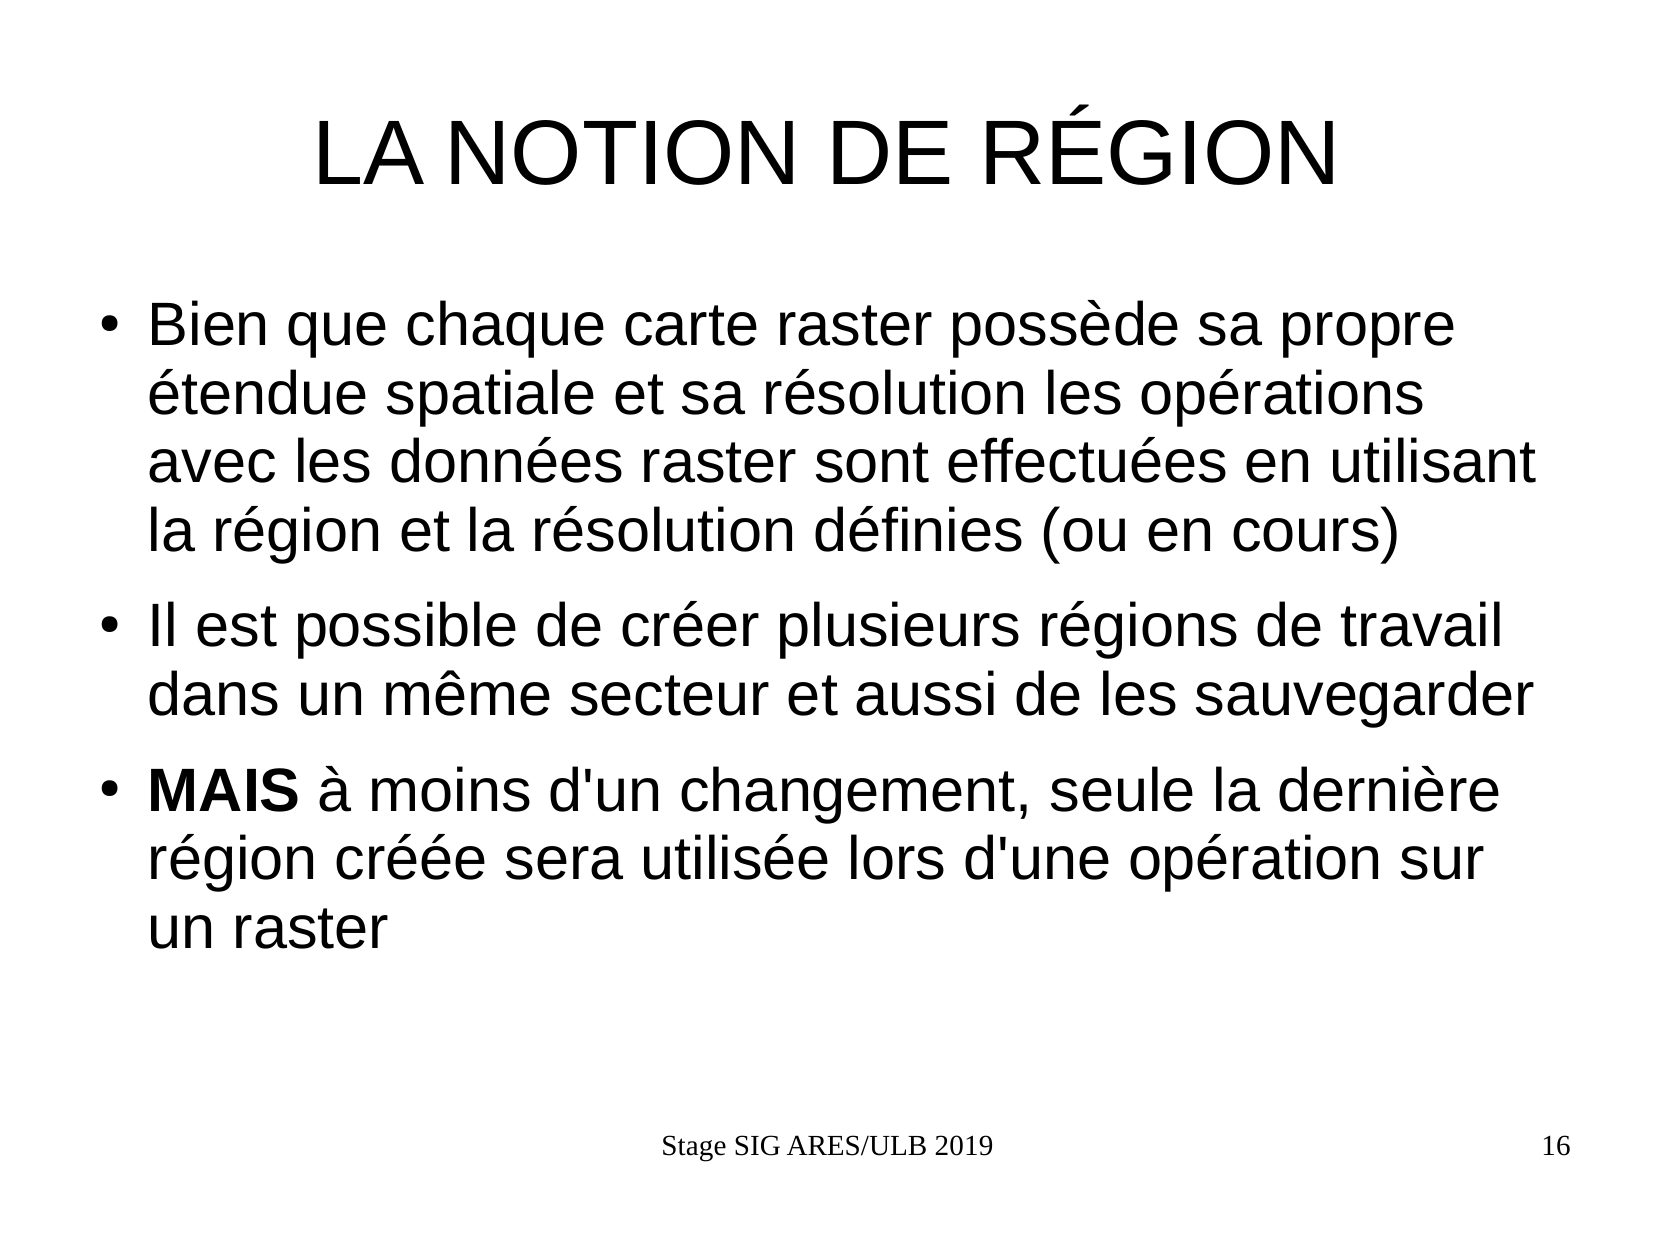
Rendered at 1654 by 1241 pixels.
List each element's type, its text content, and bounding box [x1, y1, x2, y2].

title LA NOTION DE RÉGION [82, 49, 1571, 257]
list Bien que chaque carte raster possède sa propre étendue spatiale et sa résolution les opérations avec les données raster sont effectuées en utilisant la région et la résolution définies (ou en cours) Il est possible de créer plusieurs régions de travail dans un même secteur et aussi de les sauvegarder MAIS à moins d'un changement, seule la dernière région créée sera utilisée lors d'une opération sur un raster [82, 290, 1571, 1010]
